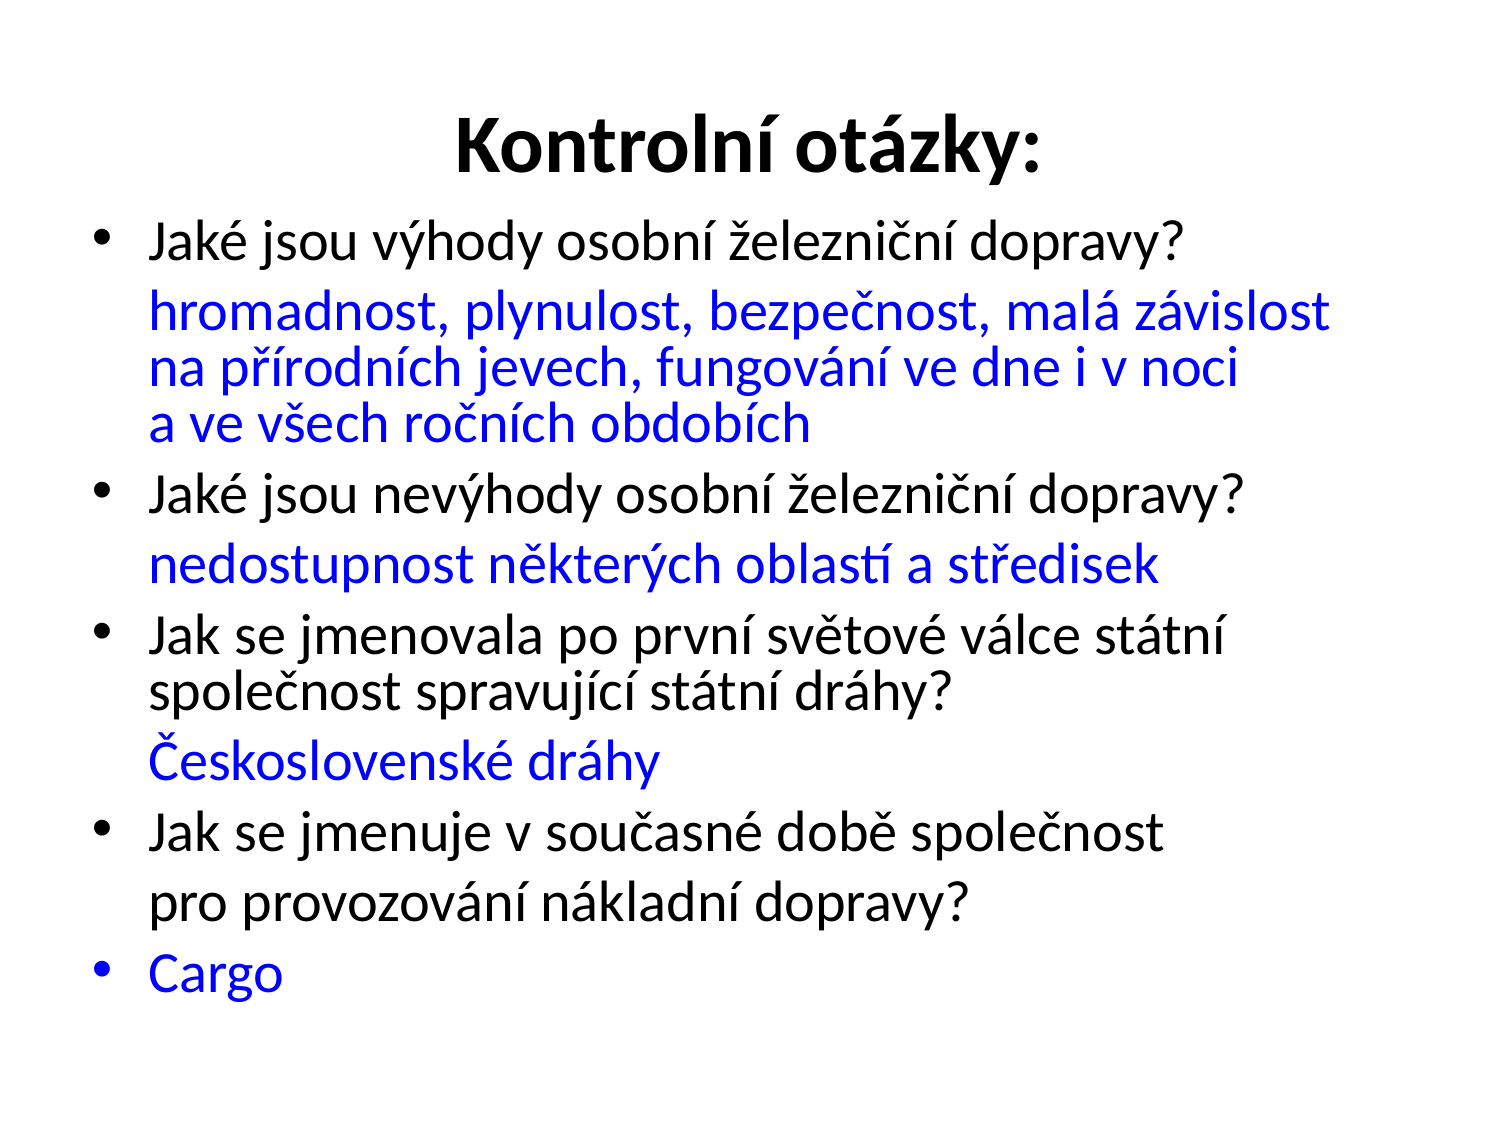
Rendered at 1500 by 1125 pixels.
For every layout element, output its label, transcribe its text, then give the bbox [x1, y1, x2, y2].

list Jaké jsou výhody osobní železniční dopravy? hromadnost, plynulost, bezpečnost, malá závislost na přírodních jevech, fungování ve dne i v noci a ve všech ročních obdobích Jaké jsou nevýhody osobní železniční dopravy? nedostupnost některých oblastí a středisek Jak se jmenovala po první světové válce státní společnost spravující státní dráhy? Československé dráhy Jak se jmenuje v současné době společnost pro provozování nákladní dopravy? Cargo [76, 207, 1427, 1091]
title Kontrolní otázky: [75, 45, 1426, 233]
